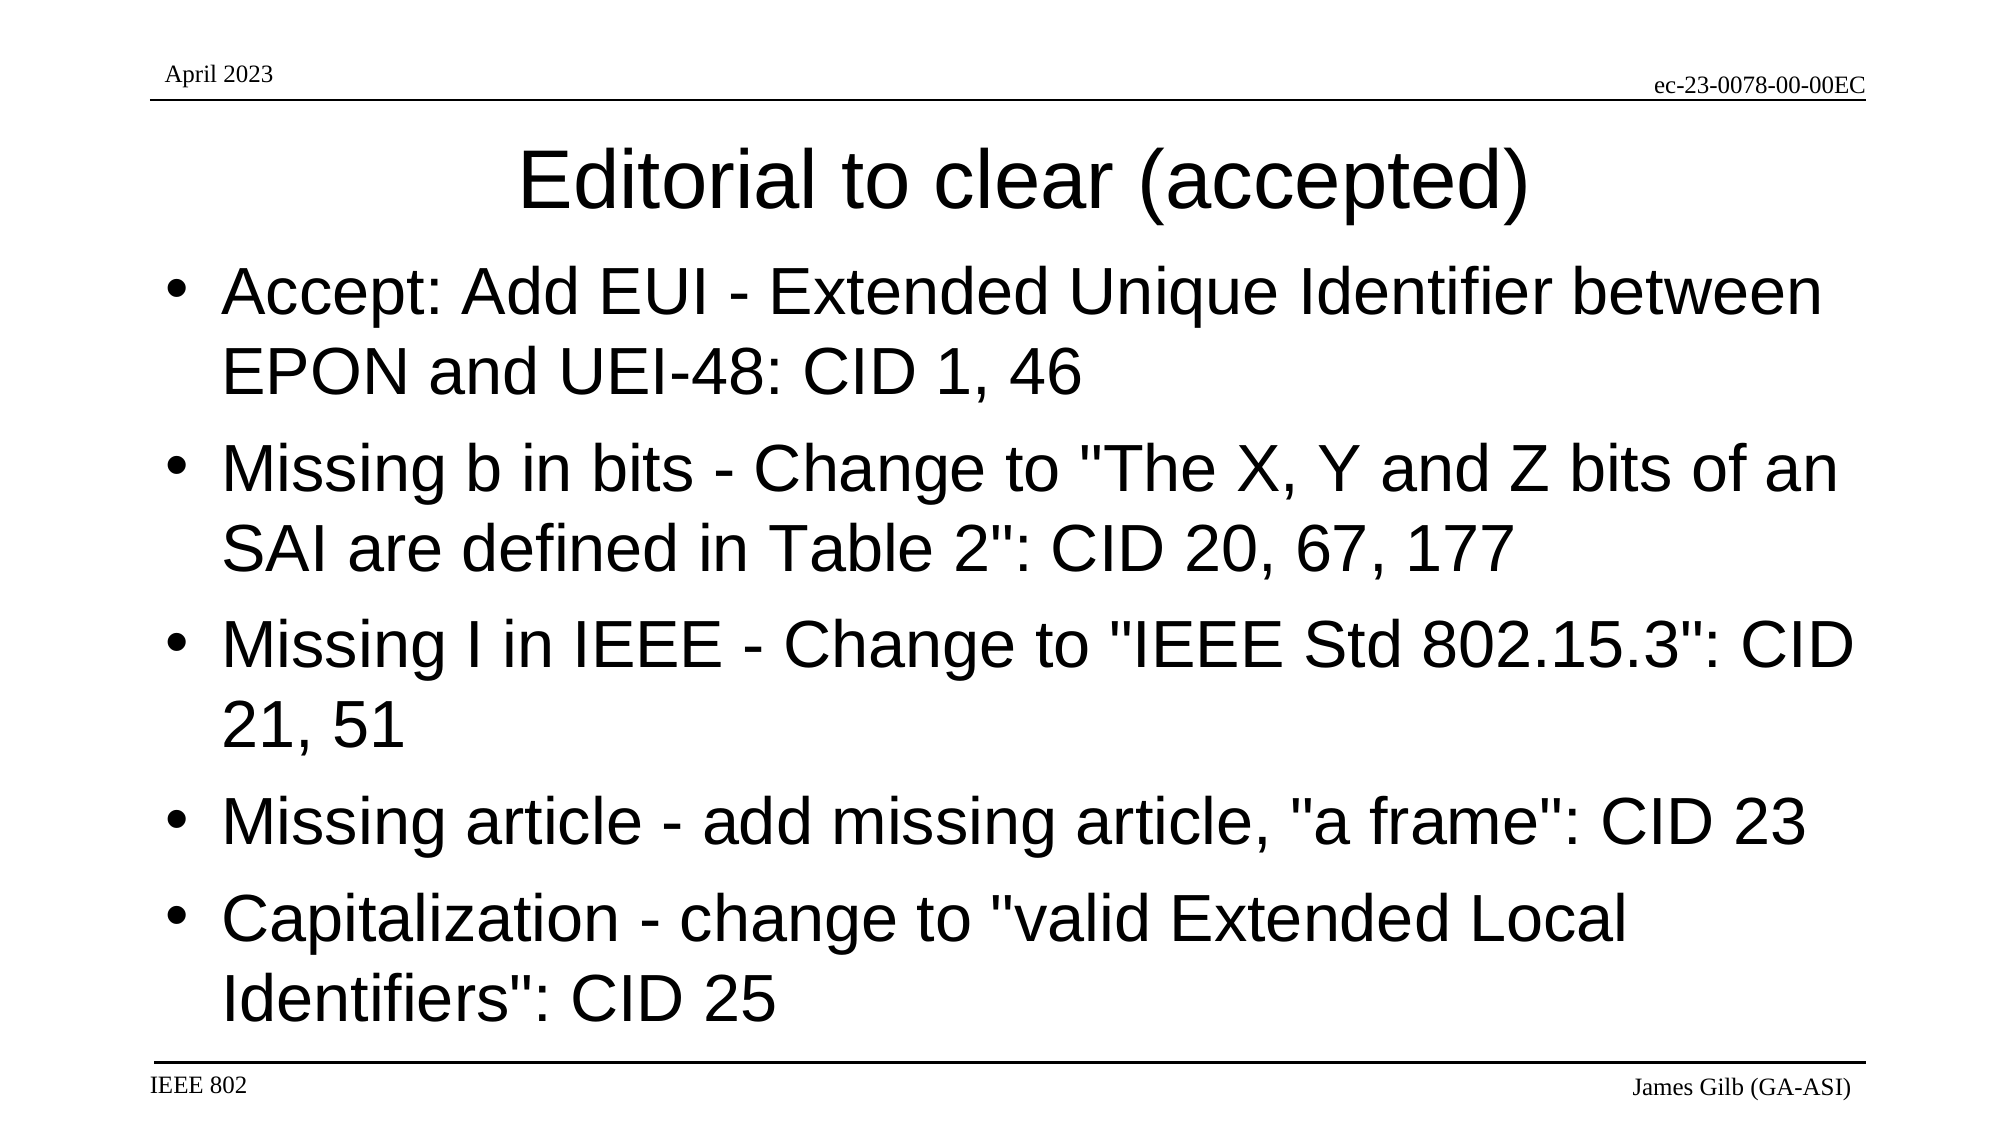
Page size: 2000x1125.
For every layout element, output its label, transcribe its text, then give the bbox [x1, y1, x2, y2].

list Accept: Add EUI - Extended Unique Identifier between EPON and UEI-48: CID 1, 46 Missing b in bits - Change to "The X, Y and Z bits of an SAI are defined in Table 2": CID 20, 67, 177 Missing I in IEEE - Change to "IEEE Std 802.15.3": CID 21, 51 Missing article - add missing article, "a frame": CID 23 Capitalization - change to "valid Extended Local Identifiers": CID 25 [150, 239, 1900, 1051]
title Editorial to clear (accepted) [149, 112, 1900, 238]
